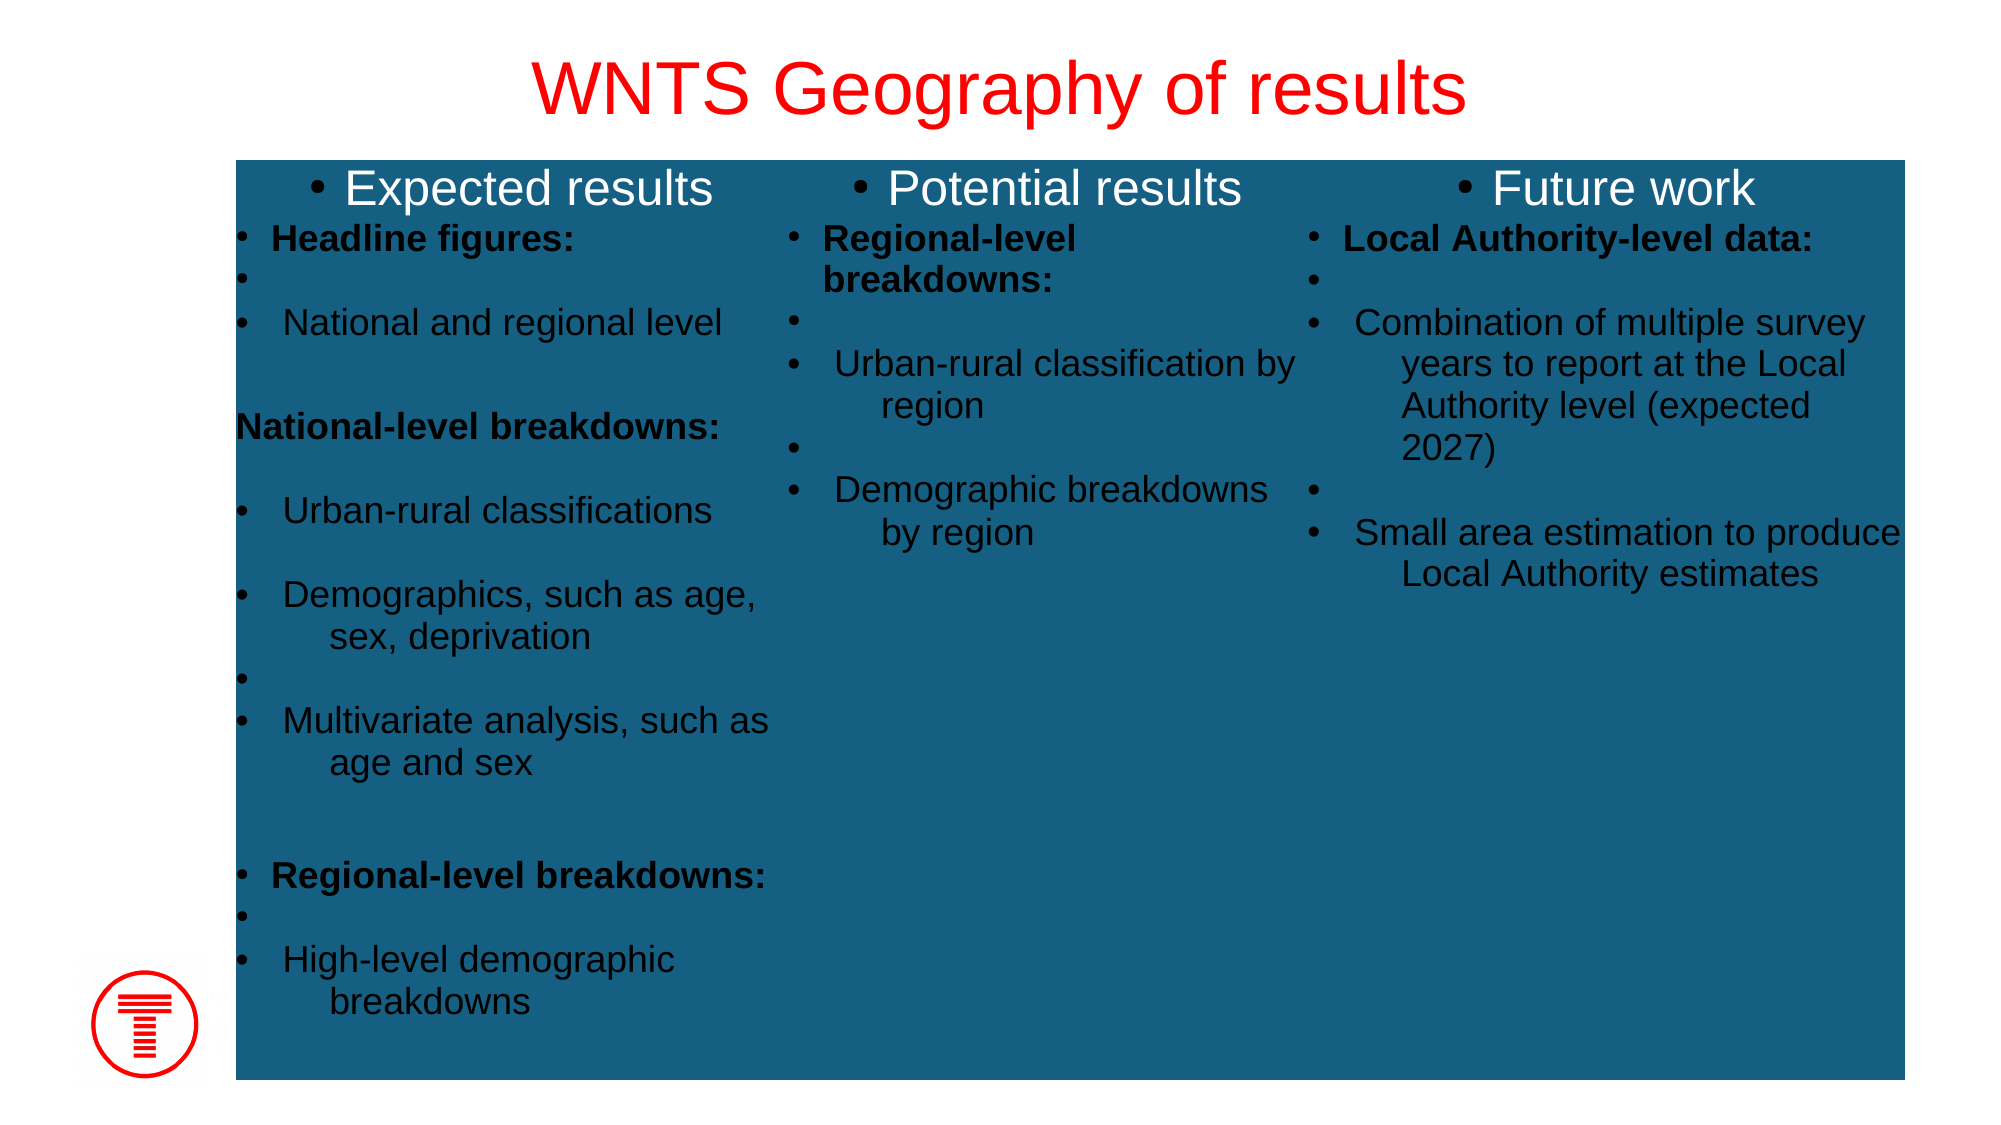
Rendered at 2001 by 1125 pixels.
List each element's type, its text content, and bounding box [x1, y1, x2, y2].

table_cell Local Authority-level data: Combination of multiple survey years to report at the Local Authority level (expected 2027) Small area estimation to produce Local Authority estimates [1307, 217, 1905, 1080]
title WNTS Geography of results [137, 42, 1863, 190]
table_cell Headline figures: National and regional level [236, 217, 787, 405]
table_header Future work [1307, 160, 1905, 217]
table_cell National-level breakdowns: Urban-rural classifications Demographics, such as age, sex, deprivation Multivariate analysis, such as age and sex [236, 405, 787, 854]
table_cell Regional-level breakdowns: Urban-rural classification by region Demographic breakdowns by region [787, 217, 1307, 1080]
table_header Potential results [787, 160, 1307, 217]
table_header Expected results [236, 160, 787, 217]
table_cell Regional-level breakdowns: High-level demographic breakdowns [236, 854, 787, 1080]
